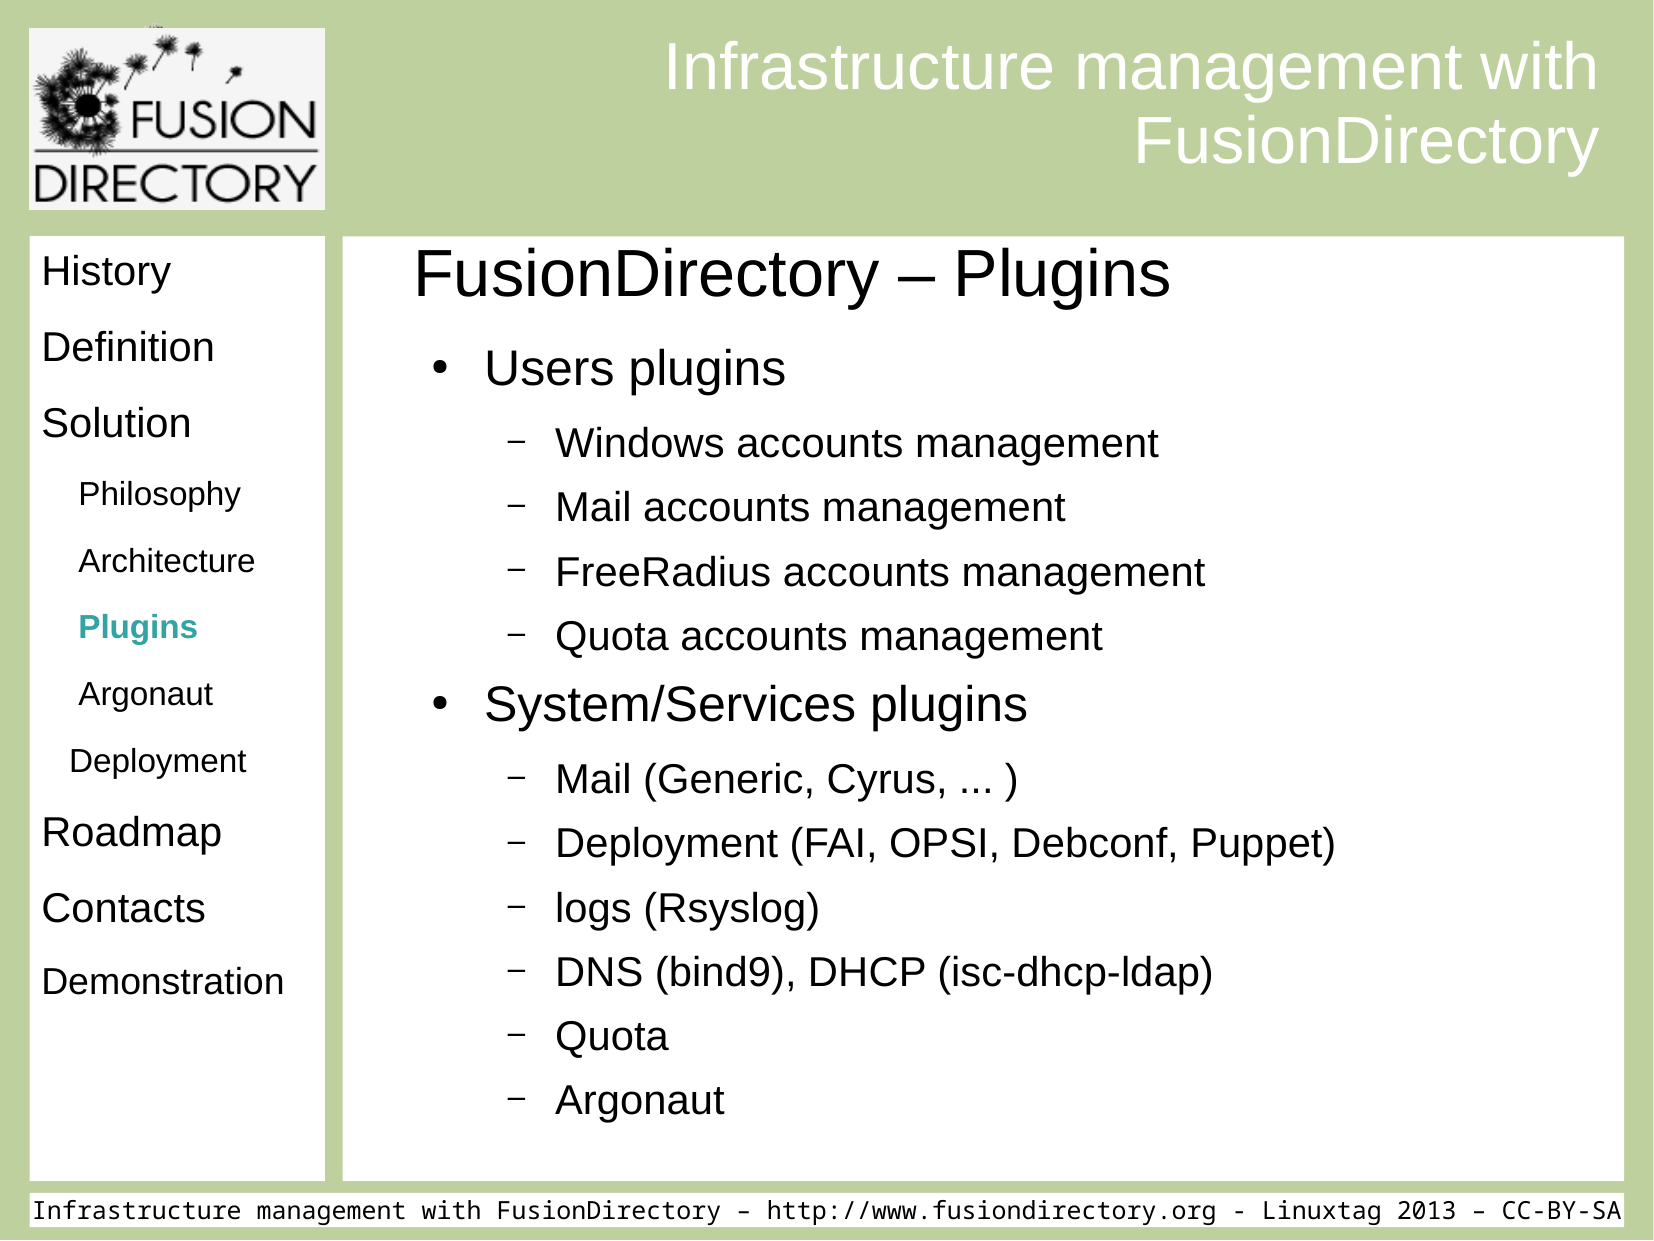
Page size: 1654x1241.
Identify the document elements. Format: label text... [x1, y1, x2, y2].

list FusionDirectory – Plugins Users plugins Windows accounts management Mail accounts management FreeRadius accounts management Quota accounts management System/Services plugins Mail (Generic, Cyrus, ... ) Deployment (FAI, OPSI, Debconf, Puppet) logs (Rsyslog) DNS (bind9), DHCP (isc-dhcp-ldap) Quota Argonaut [342, 236, 1625, 1182]
picture [29, 17, 325, 210]
list History Definition Solution Philosophy Architecture Plugins Argonaut Deployment Roadmap Contacts Demonstration [29, 236, 325, 1182]
title Infrastructure management with FusionDirectory [277, 0, 1601, 208]
